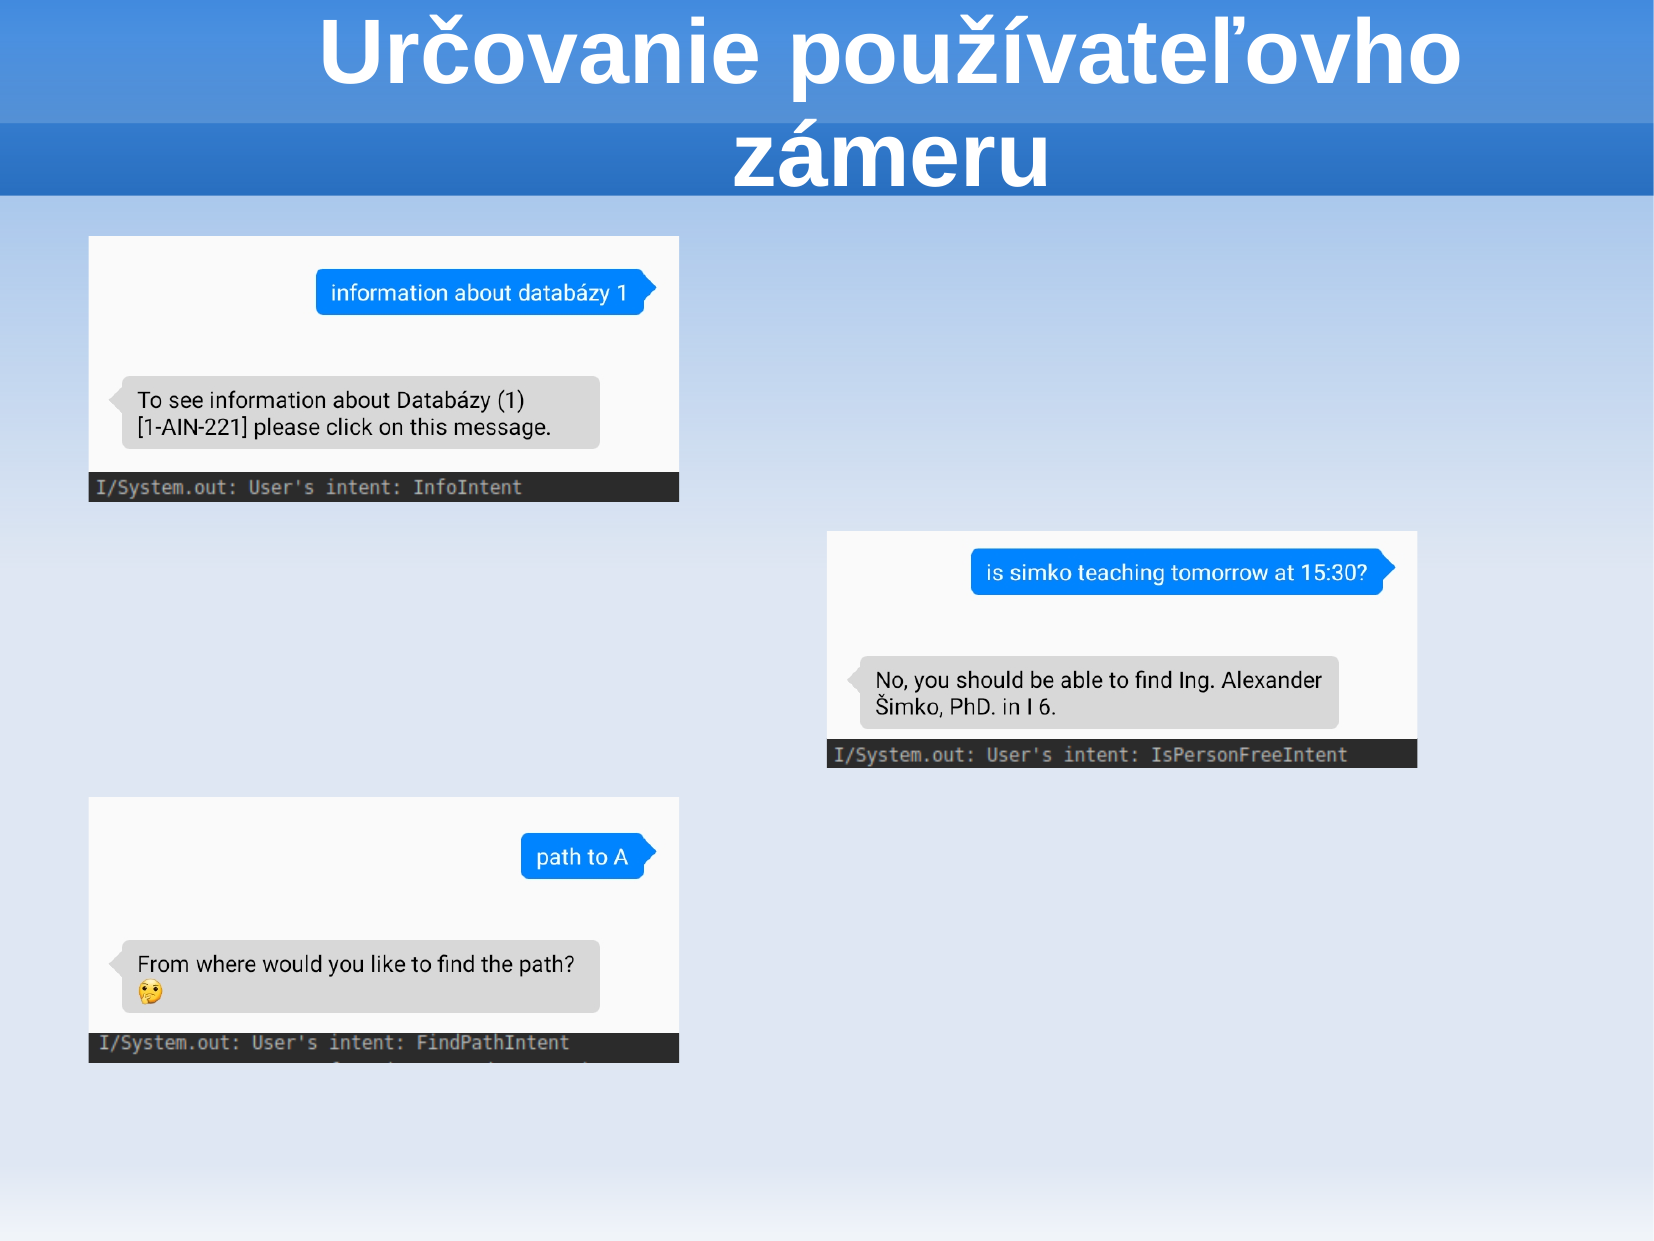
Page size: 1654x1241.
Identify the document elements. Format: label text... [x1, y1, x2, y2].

title Určovanie používateľovho zámeru [76, 0, 1565, 208]
picture [0, 0, 1654, 1241]
